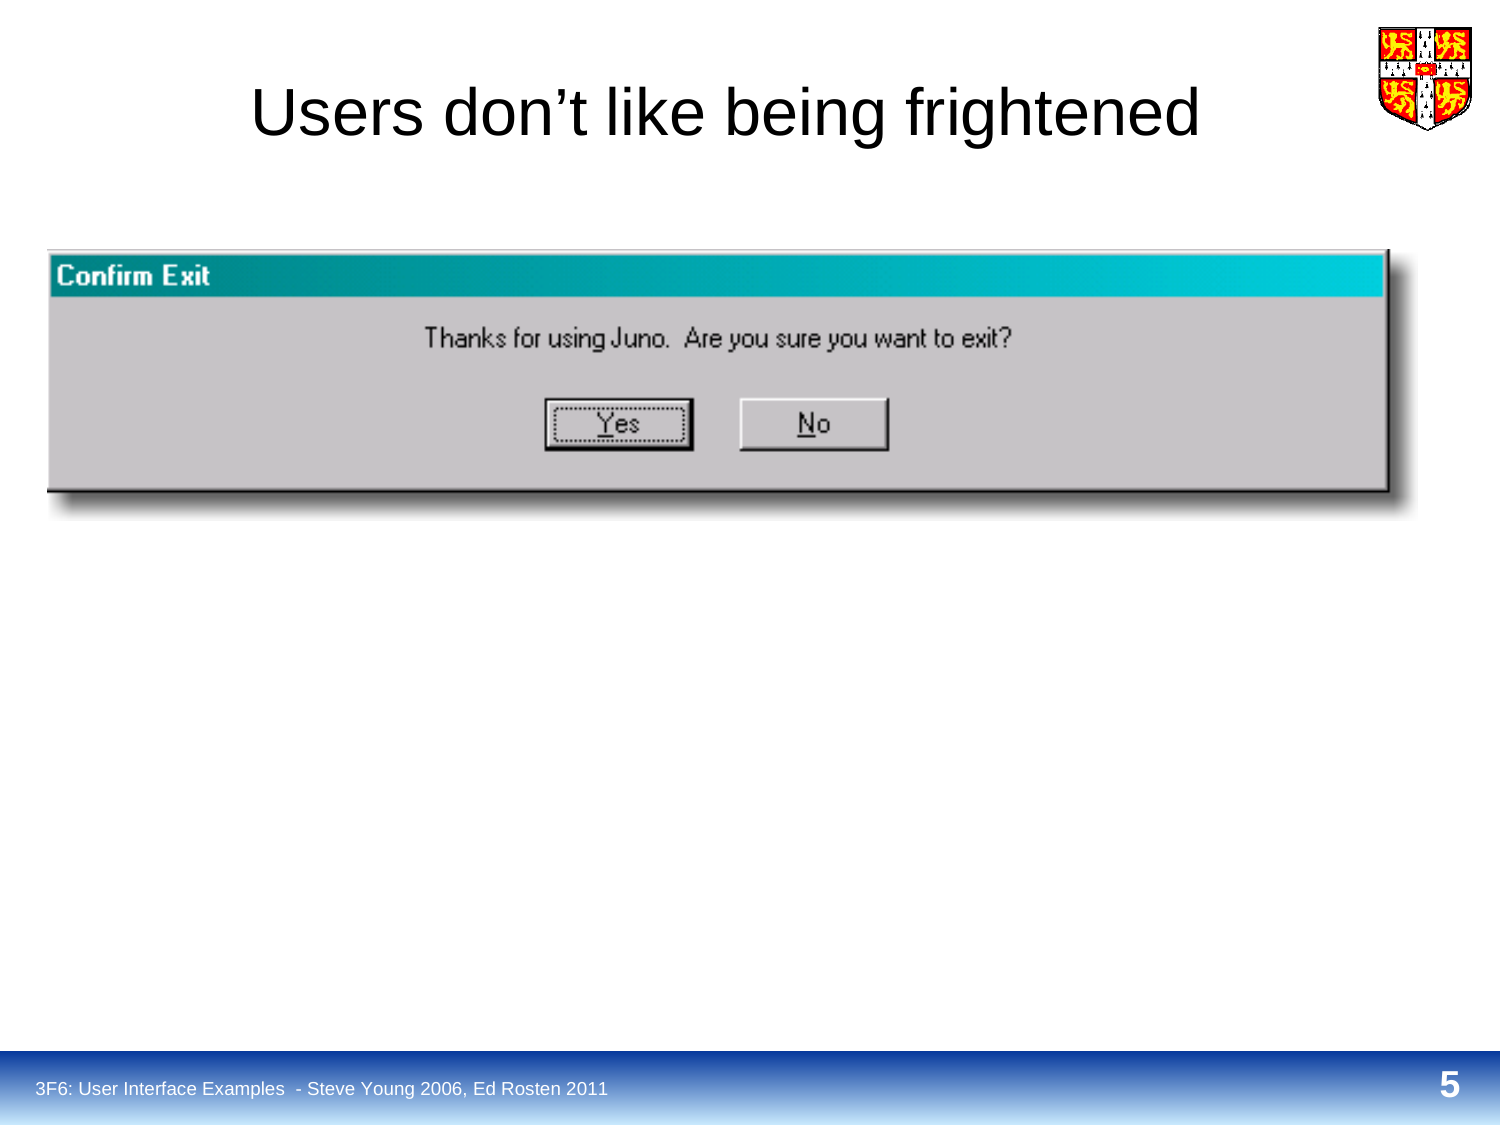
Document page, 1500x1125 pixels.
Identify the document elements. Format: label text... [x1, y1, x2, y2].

title Users don’t like being frightened [112, 60, 1341, 168]
picture [47, 249, 1418, 521]
text_box <number> [1378, 1052, 1475, 1113]
picture [1374, 24, 1476, 138]
